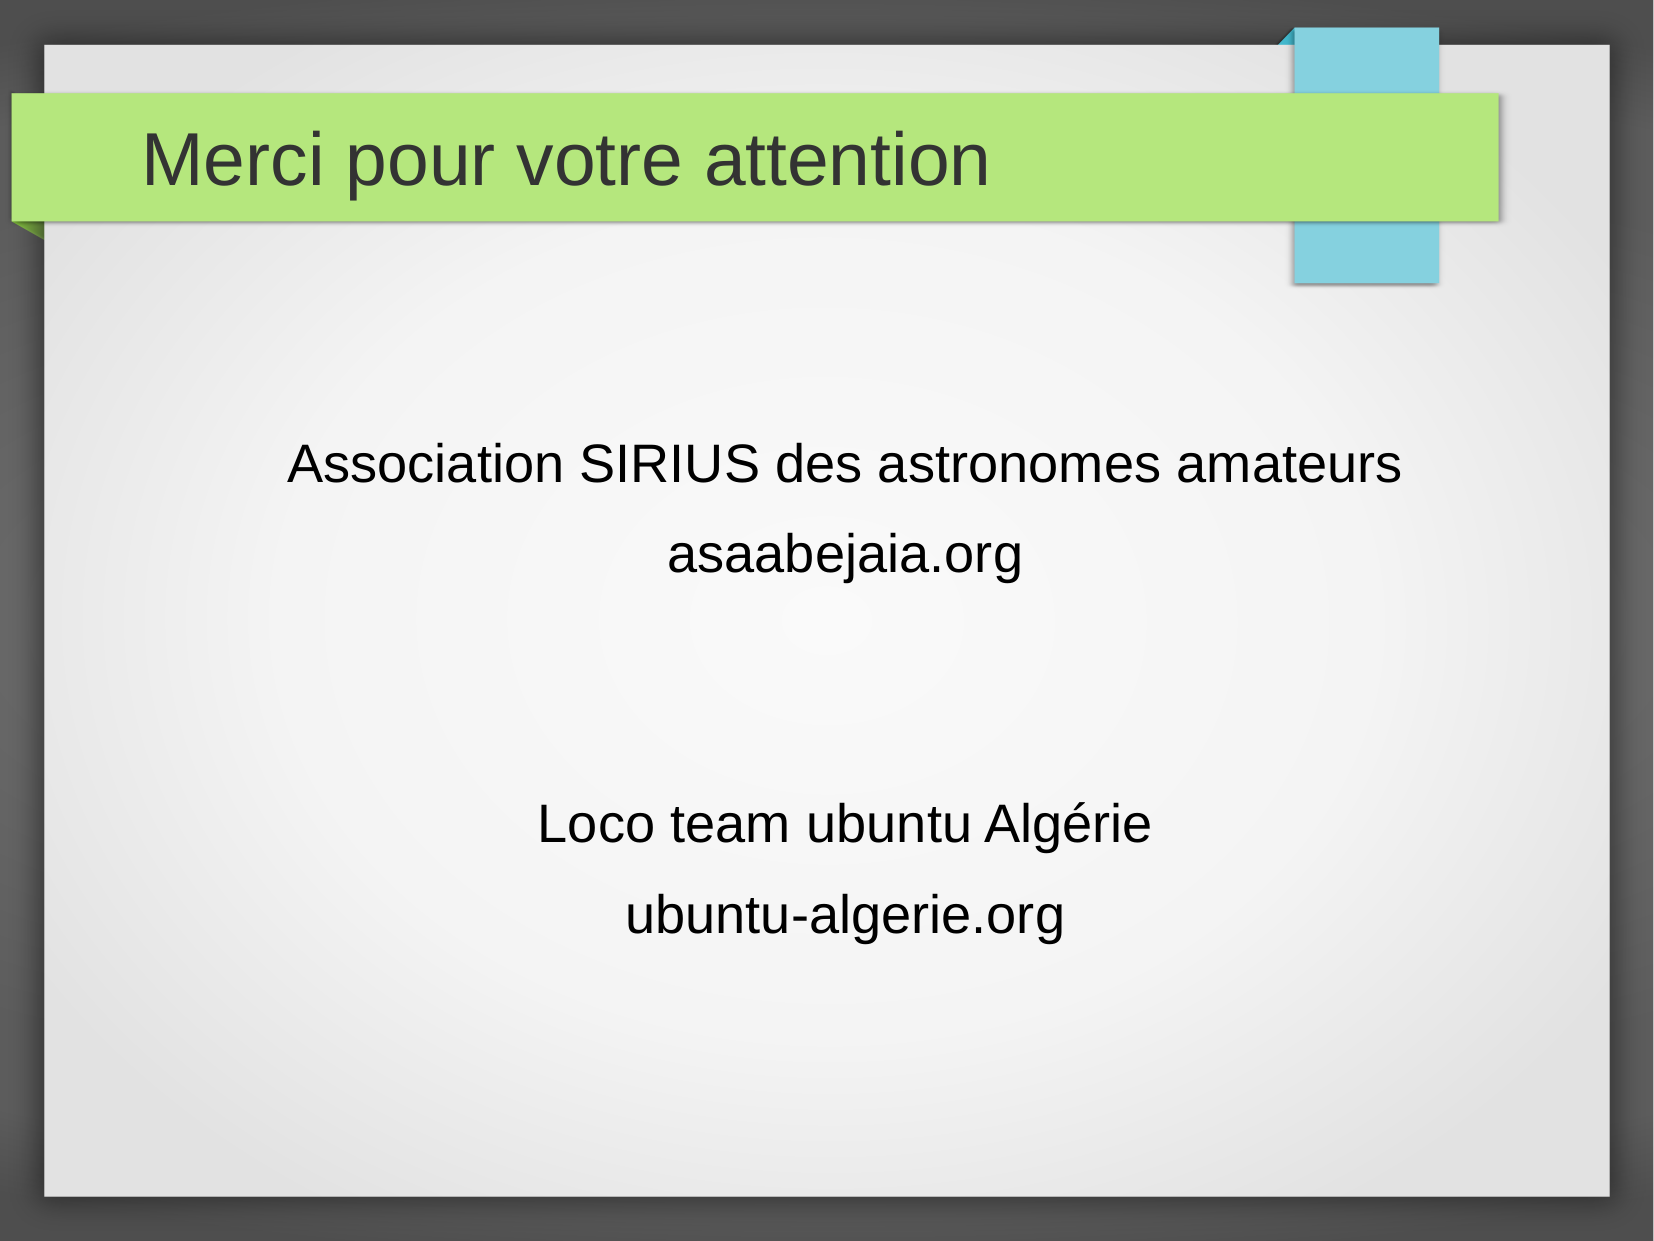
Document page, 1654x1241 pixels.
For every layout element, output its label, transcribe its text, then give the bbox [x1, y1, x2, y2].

picture [0, 0, 1654, 1241]
title Merci pour votre attention [141, 106, 1300, 213]
list Association SIRIUS des astronomes amateurs asaabejaia.org Loco team ubuntu Algérie ubuntu-algerie.org [82, 343, 1538, 1063]
